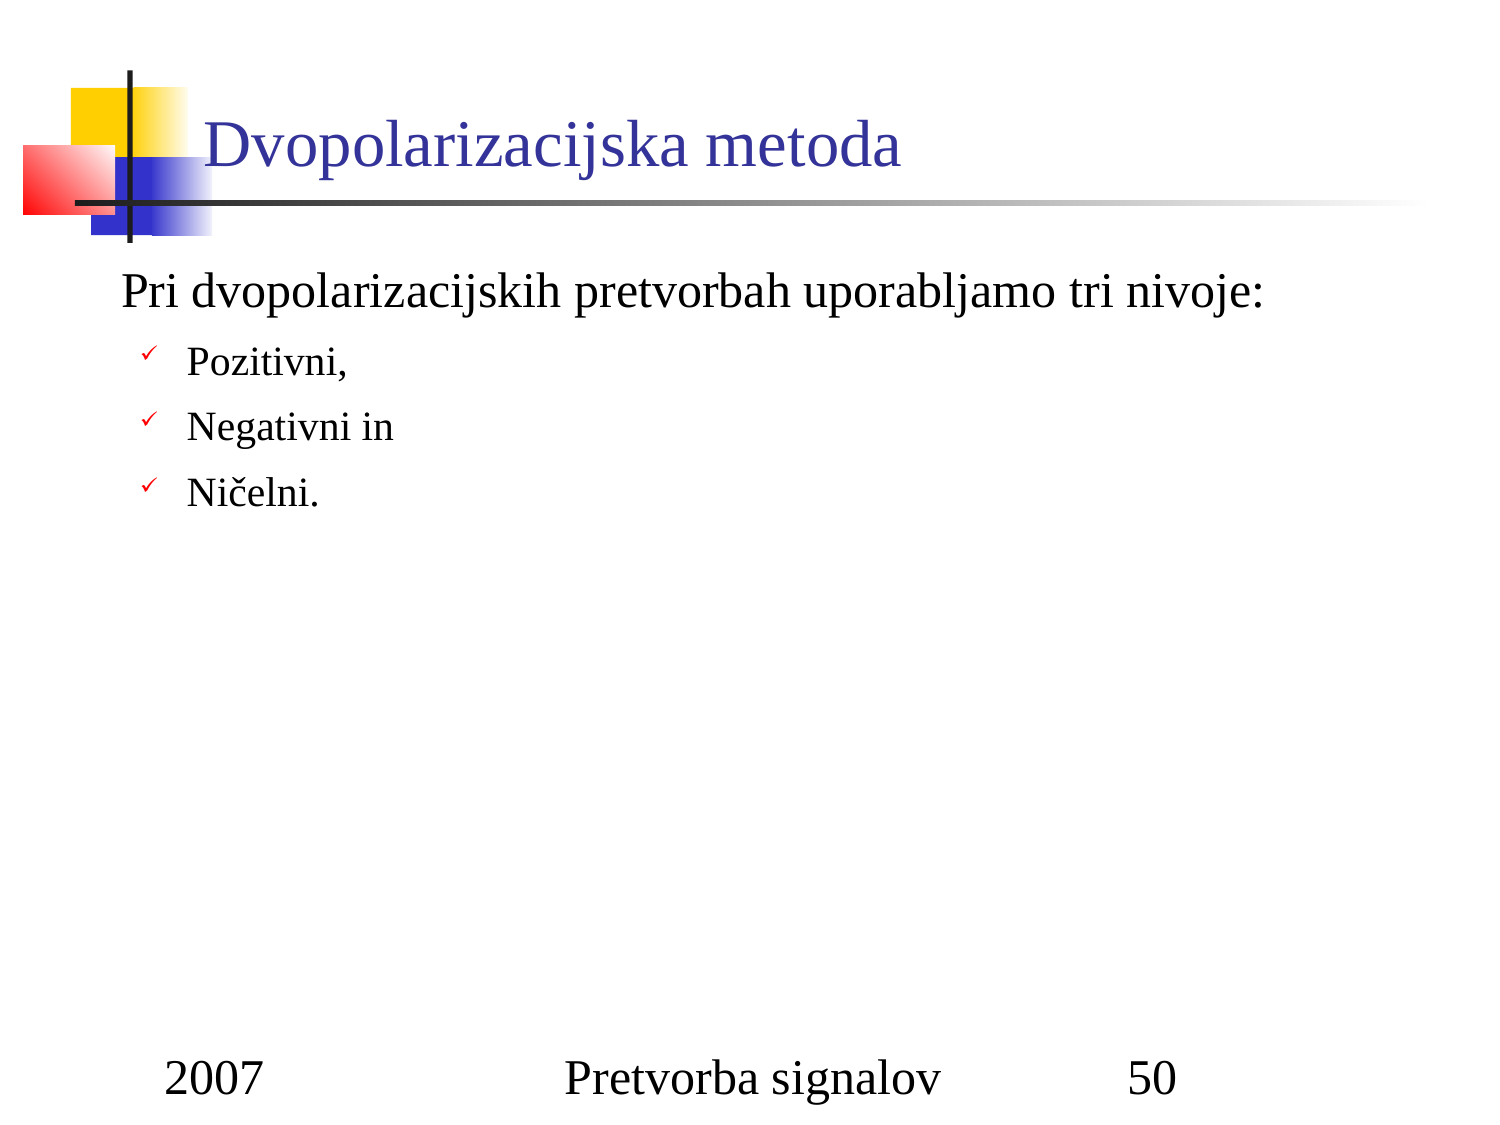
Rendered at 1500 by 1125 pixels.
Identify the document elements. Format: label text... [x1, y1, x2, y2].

title Dvopolarizacijska metoda [188, 92, 1468, 188]
list Pri dvopolarizacijskih pretvorbah uporabljamo tri nivoje: Pozitivni, Negativni in Ničelni. [50, 249, 1469, 1007]
